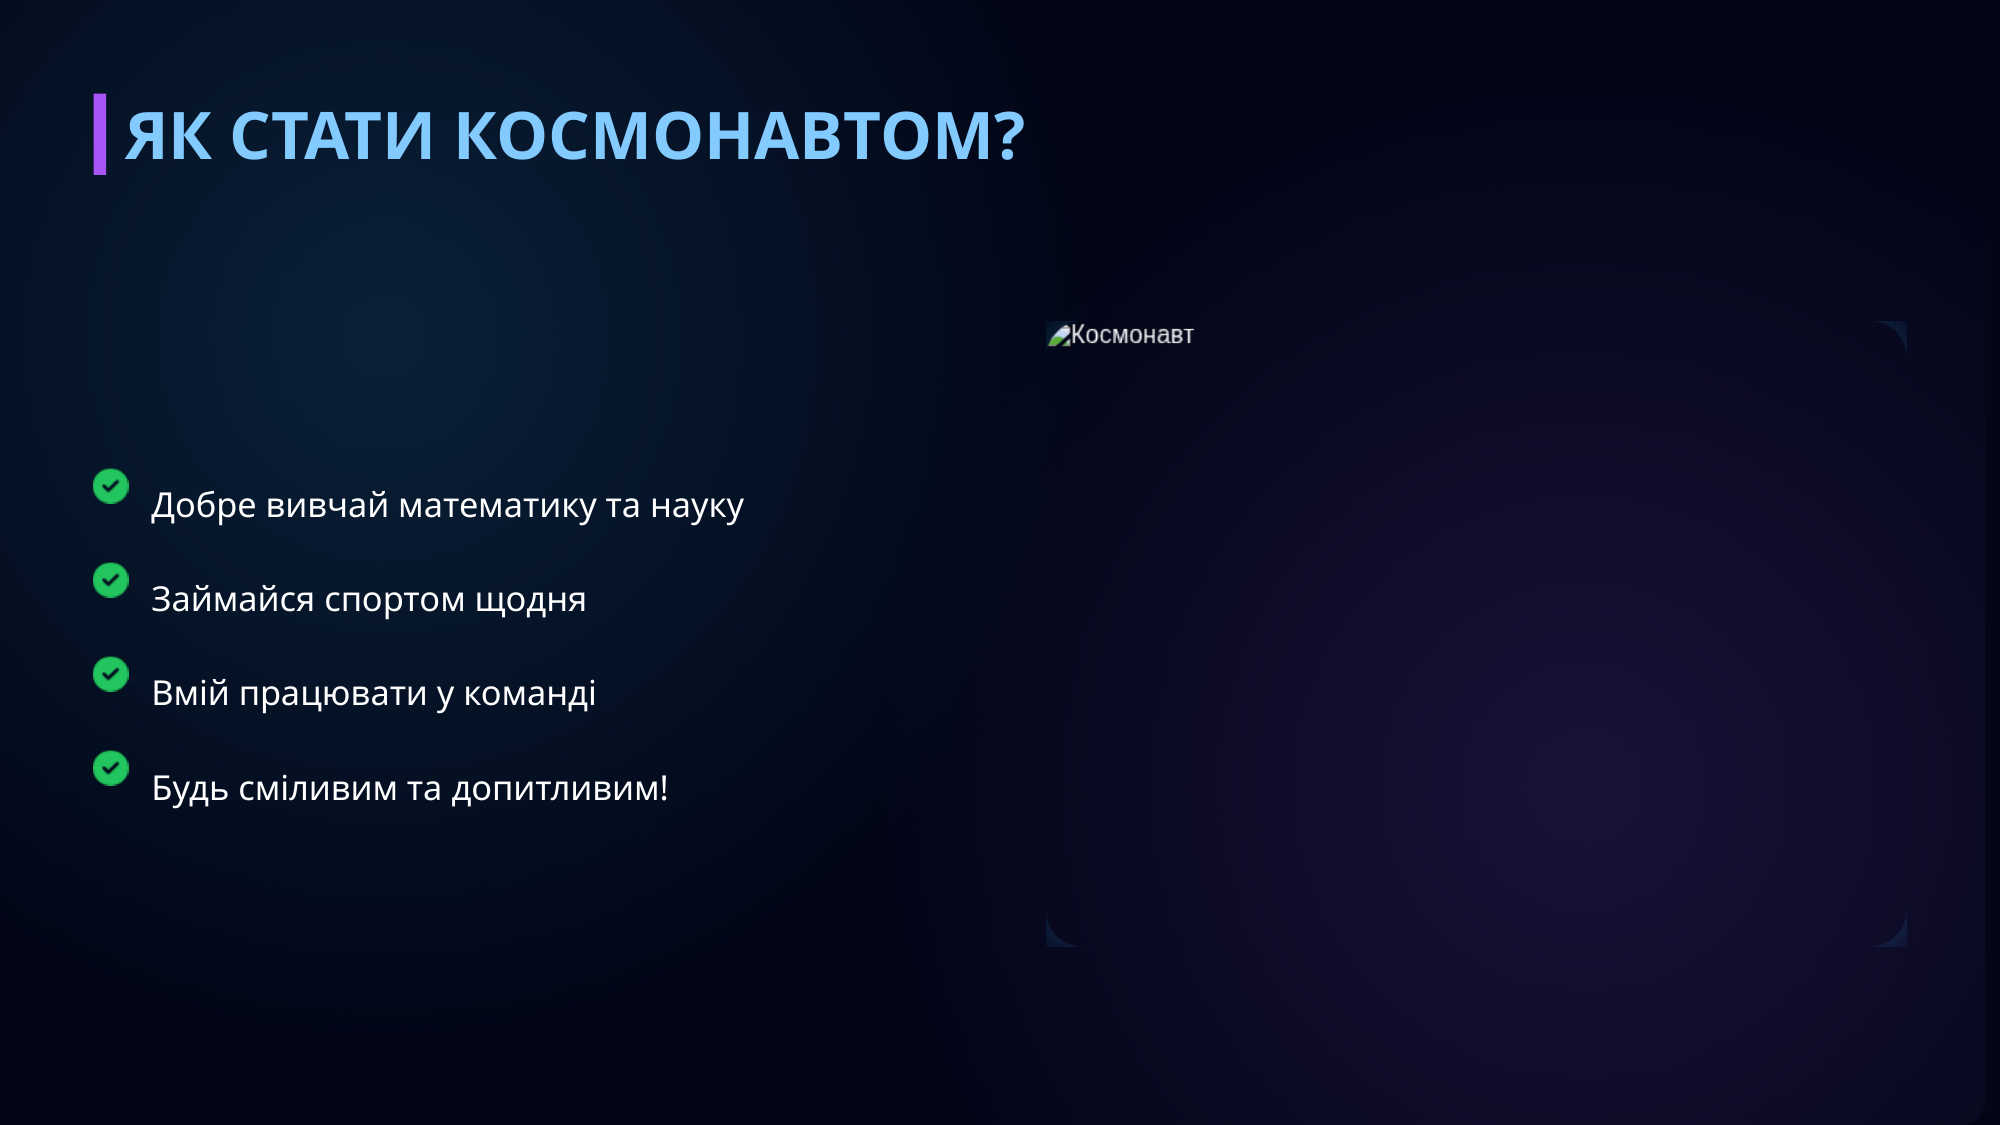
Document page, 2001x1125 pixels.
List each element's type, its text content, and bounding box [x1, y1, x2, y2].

text_box Добре вивчай математику та науку [93, 458, 954, 525]
text_box ЯК СТАТИ КОСМОНАВТОМ? [125, 93, 1996, 173]
text_box [93, 93, 107, 175]
text_box Будь сміливим та допитливим! [93, 740, 954, 807]
text_box Займайся спортом щодня [93, 552, 954, 619]
picture [0, 0, 1985, 1125]
text_box Вмій працювати у команді [93, 646, 954, 713]
